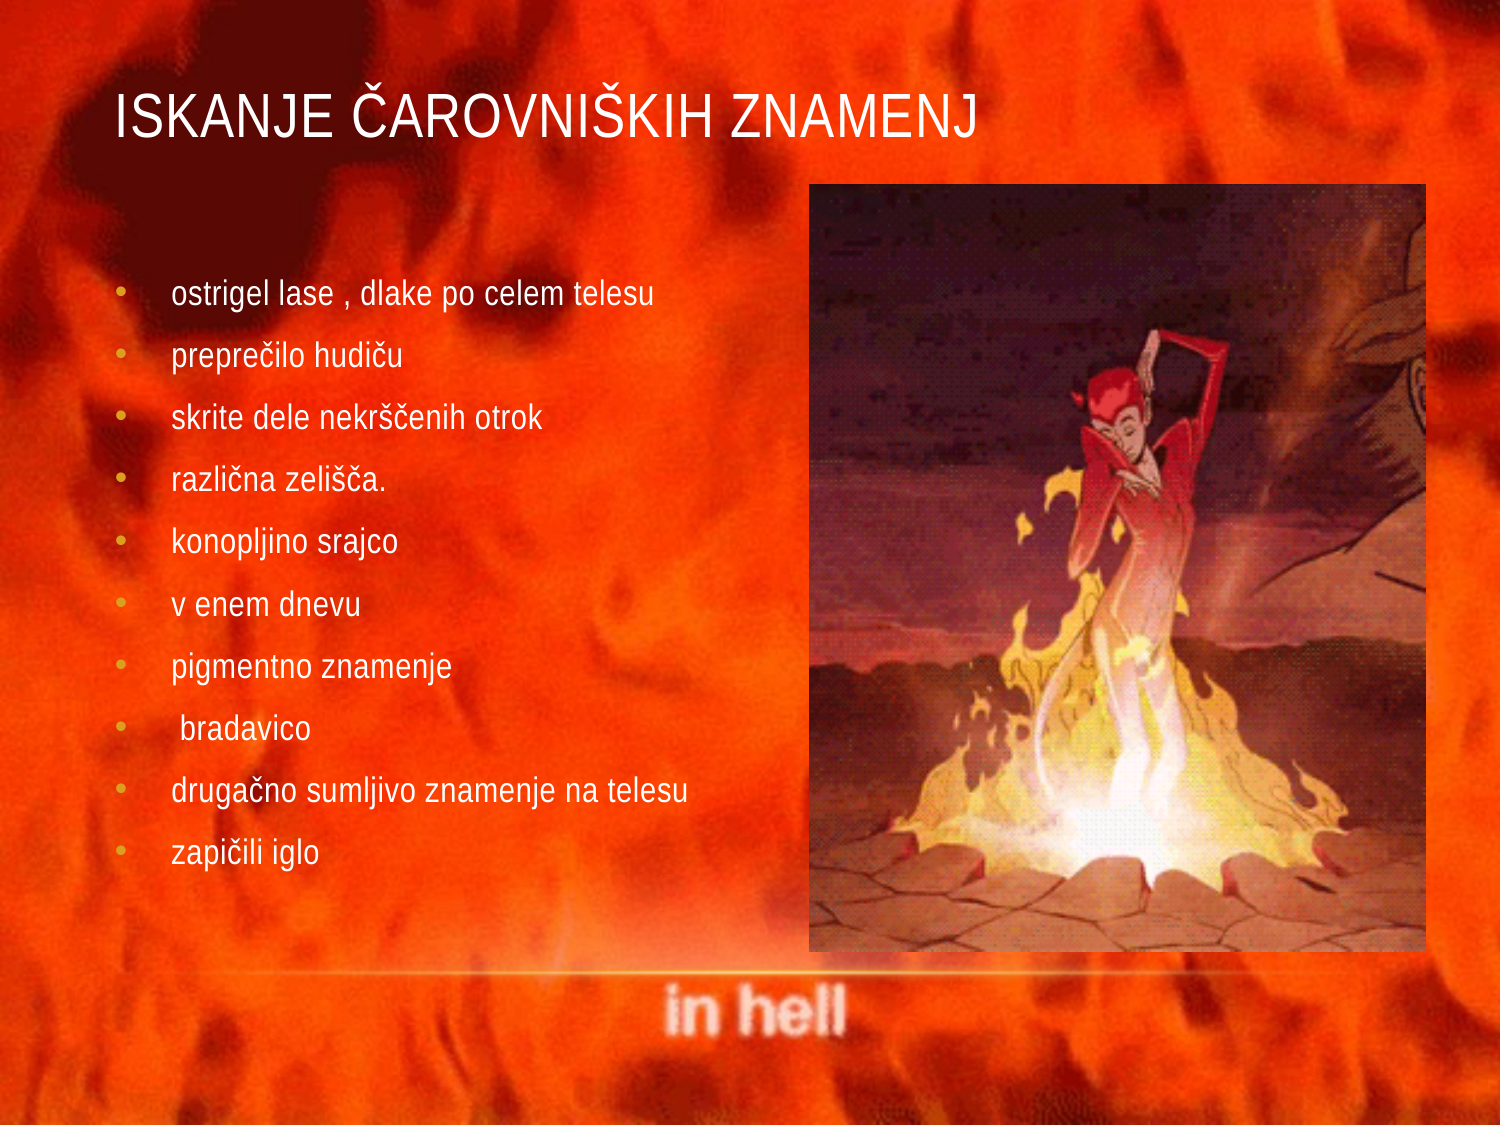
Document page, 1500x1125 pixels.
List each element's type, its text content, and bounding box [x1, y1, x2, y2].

picture [0, 0, 1500, 1125]
title Iskanje čarovniških znamenj [99, 45, 1400, 233]
list ostrigel lase , dlake po celem telesu preprečilo hudiču skrite dele nekrščenih otrok različna zelišča. konopljino srajco v enem dnevu pigmentno znamenje bradavico drugačno sumljivo znamenje na telesu zapičili iglo [99, 262, 809, 938]
